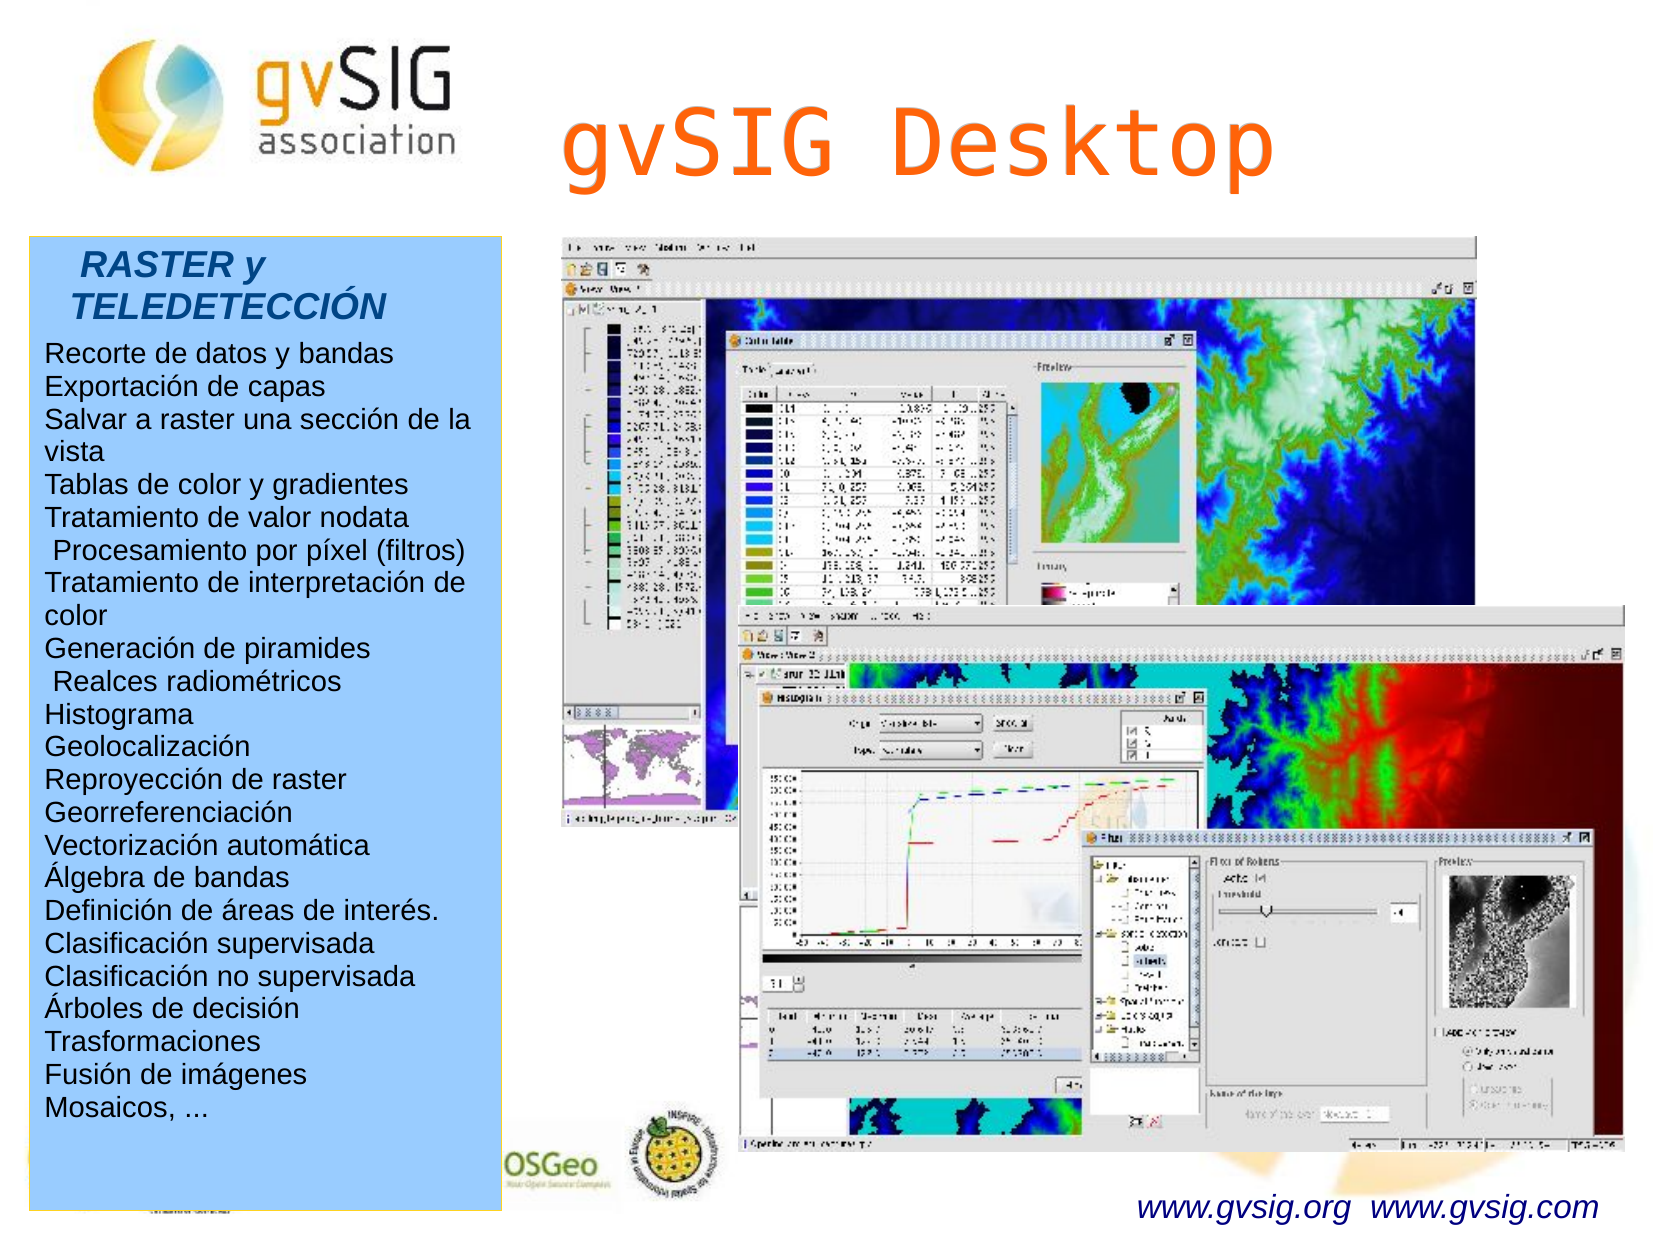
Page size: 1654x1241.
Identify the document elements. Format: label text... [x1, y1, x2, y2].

text_box [473, 236, 502, 329]
picture [1220, 1202, 1230, 1216]
picture [1377, 1205, 1384, 1217]
text_box gvSIG Desktop [213, 82, 1625, 205]
picture [1557, 1202, 1567, 1216]
picture [1453, 1202, 1463, 1216]
picture [1400, 1205, 1407, 1217]
picture [1424, 1205, 1431, 1217]
picture [1178, 1201, 1187, 1217]
picture [0, 0, 1653, 1217]
text_box Recorte de datos y bandas Exportación de capas Salvar a raster una sección de la vista Tablas de color y gradientes Tratamiento de valor nodata Procesamiento por píxel (filtros) Tratamiento de interpretación de color Generación de piramides Realces radiométricos Histograma Geolocalización Reproyección de raster Georreferenciación Vectorización automática Álgebra de bandas Definición de áreas de interés. Clasificación supervisada Clasificación no supervisada Árboles de decisión Trasformaciones Fusión de imágenes Mosaicos, ... [29, 329, 502, 1241]
picture [1388, 1203, 1396, 1217]
picture [1411, 1201, 1420, 1217]
picture [1585, 1202, 1594, 1217]
picture [1143, 1205, 1150, 1217]
text_box [29, 236, 54, 329]
picture [1191, 1205, 1198, 1217]
picture [1167, 1205, 1174, 1217]
picture [1307, 1202, 1317, 1216]
picture [1575, 1202, 1584, 1217]
picture [1512, 1202, 1522, 1216]
picture [1154, 1201, 1163, 1217]
text_box RASTER y TELEDETECCIÓN [54, 236, 473, 329]
picture [1279, 1202, 1289, 1216]
picture [1336, 1202, 1346, 1216]
